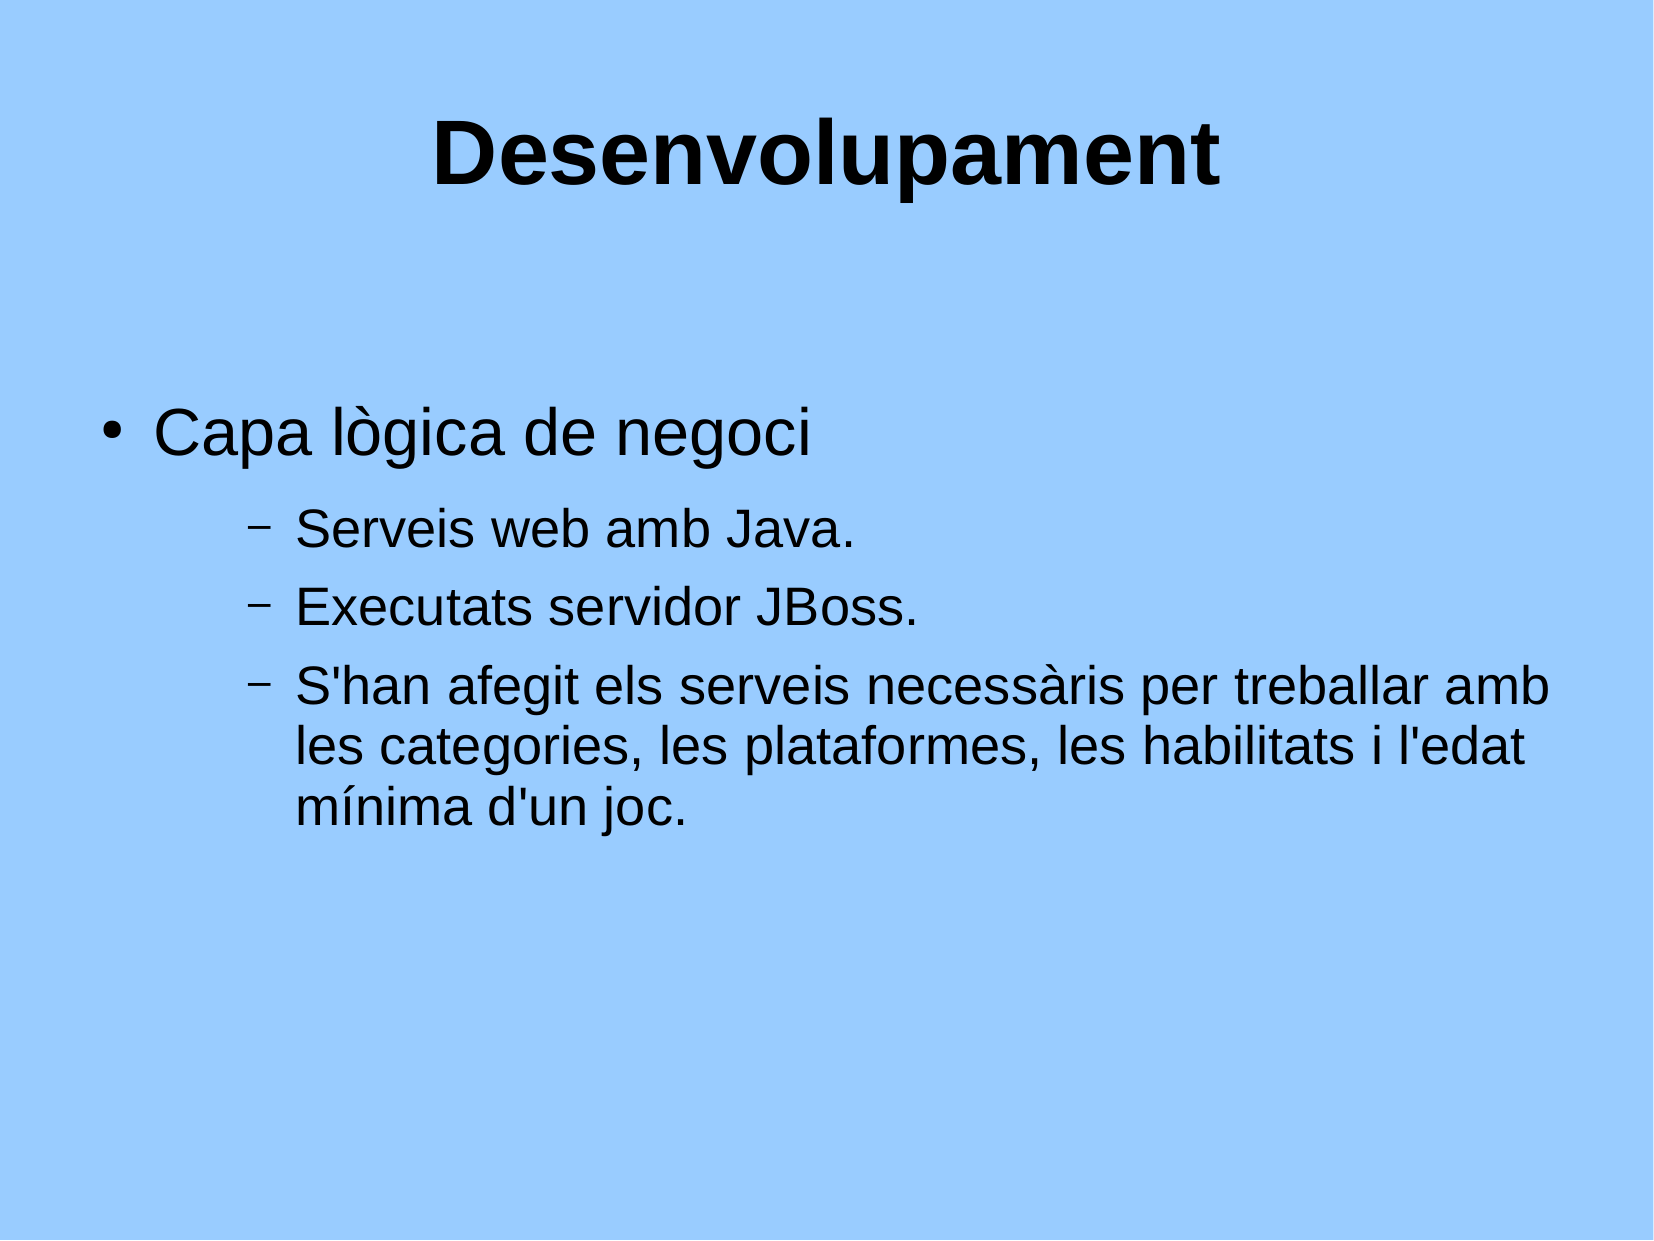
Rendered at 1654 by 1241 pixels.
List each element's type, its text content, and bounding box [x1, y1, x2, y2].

title Desenvolupament [82, 49, 1571, 257]
list Capa lògica de negoci Serveis web amb Java. Executats servidor JBoss. S'han afegit els serveis necessàris per treballar amb les categories, les plataformes, les habilitats i l'edat mínima d'un joc. [82, 290, 1571, 1109]
